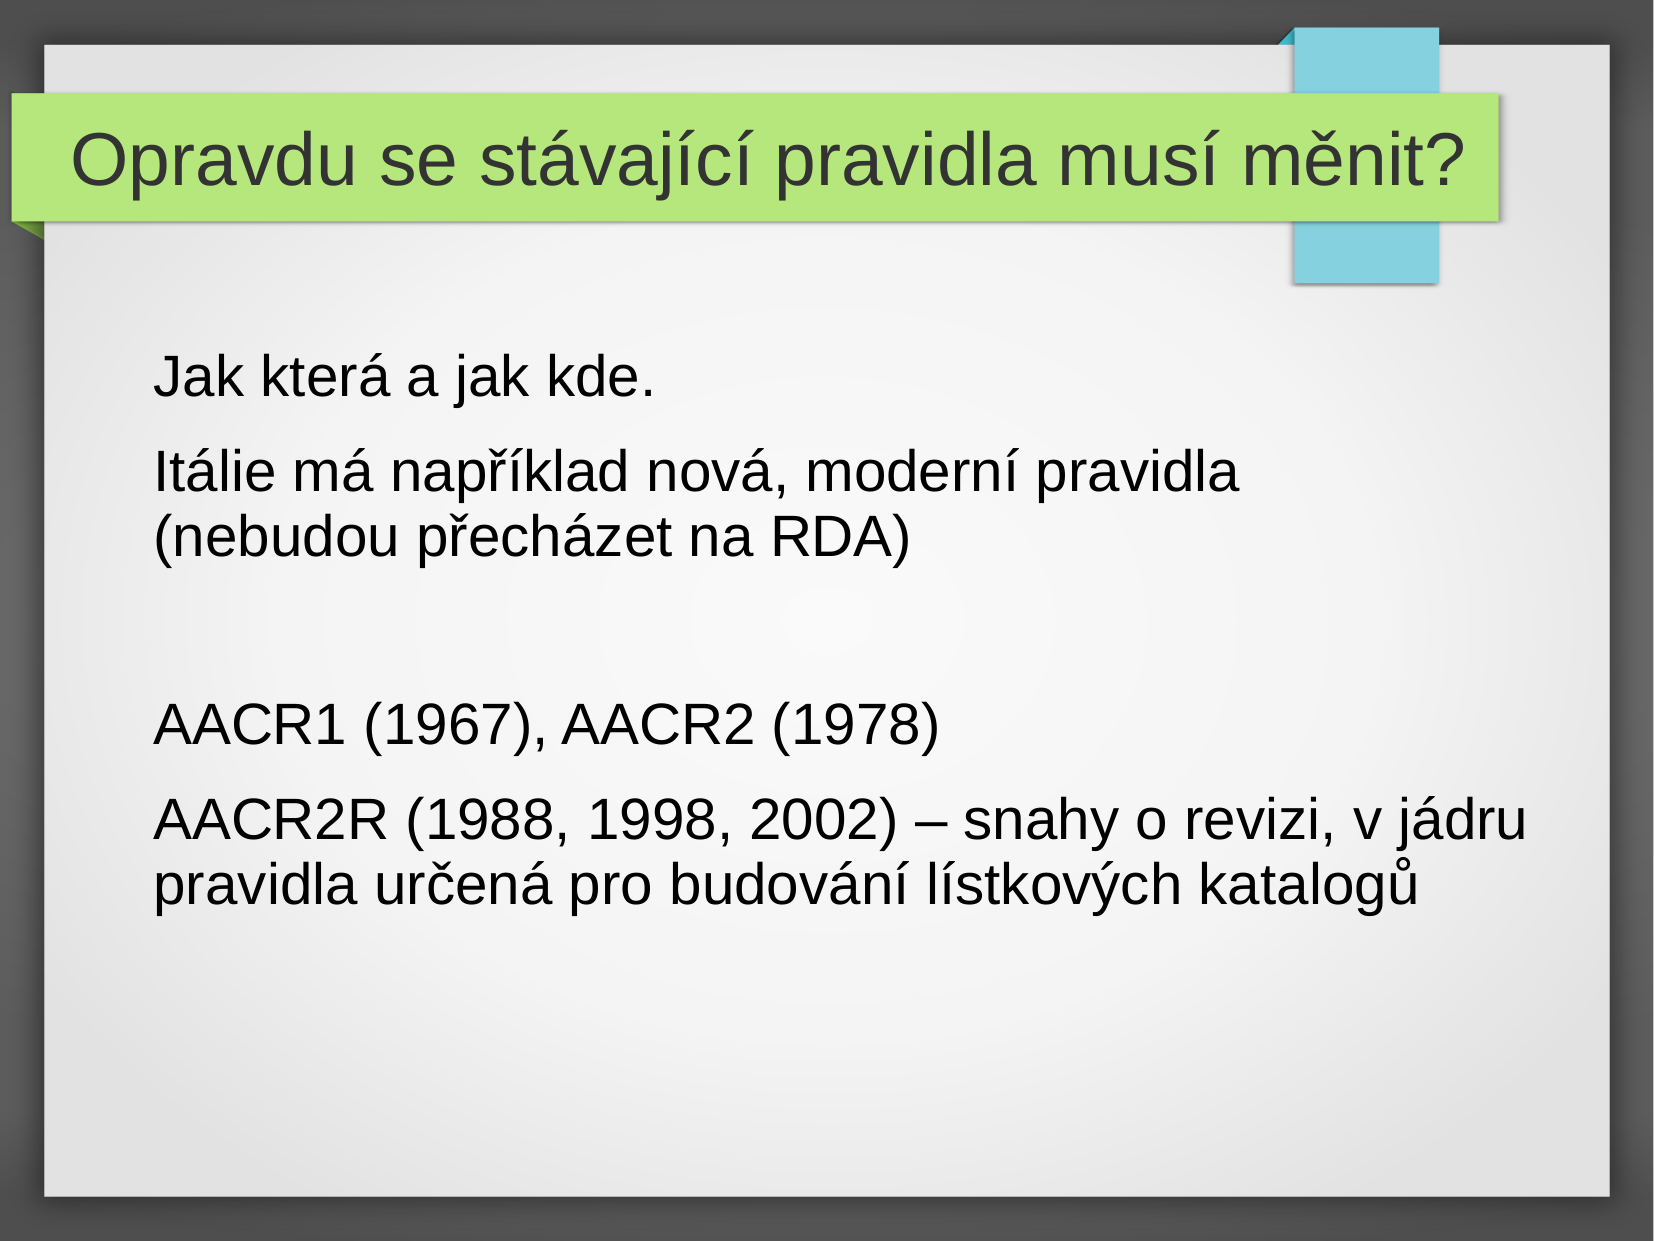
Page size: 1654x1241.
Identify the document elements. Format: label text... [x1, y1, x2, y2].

list Jak která a jak kde. Itálie má například nová, moderní pravidla (nebudou přecházet na RDA) AACR1 (1967), AACR2 (1978) AACR2R (1988, 1998, 2002) – snahy o revizi, v jádru pravidla určená pro budování lístkových katalogů [82, 343, 1538, 1063]
title Opravdu se stávající pravidla musí měnit? [70, 106, 1501, 213]
picture [0, 0, 1654, 1241]
